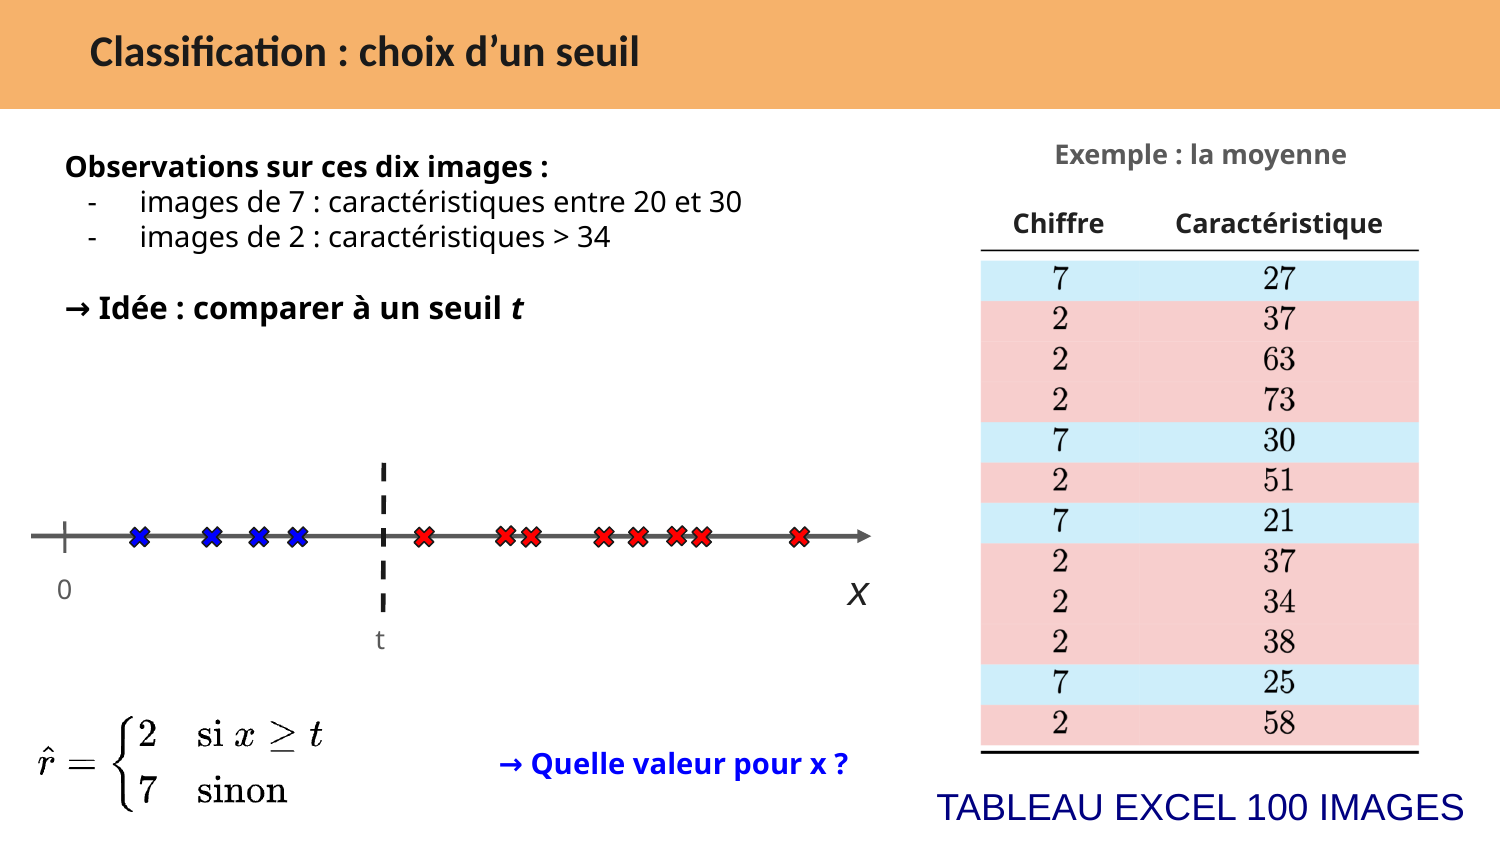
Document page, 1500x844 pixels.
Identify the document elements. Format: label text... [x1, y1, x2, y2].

picture [37, 716, 323, 812]
text_box Classification : choix d’un seuil [0, 0, 1500, 109]
picture [974, 243, 1427, 759]
text_box [521, 527, 542, 548]
text_box [691, 527, 712, 548]
text_box → Quelle valeur pour x ? [483, 730, 870, 796]
text_box [666, 526, 687, 547]
text_box [287, 527, 308, 548]
text_box Chiffre [981, 191, 1135, 255]
text_box [129, 527, 150, 548]
text_box [201, 527, 222, 548]
text_box [495, 526, 516, 547]
text_box [593, 527, 614, 548]
text_box 0 [41, 557, 88, 621]
text_box TABLEAU EXCEL 100 IMAGES [912, 767, 1490, 843]
text_box Observations sur ces dix images : images de 7 : caractéristiques entre 20 et 30 images de 2 : caractéristiques > 34 → Idée : comparer à un seuil t [49, 133, 936, 341]
text_box [789, 527, 810, 548]
text_box Exemple : la moyenne [1011, 122, 1390, 186]
text_box t [360, 607, 407, 670]
text_box [628, 527, 649, 548]
text_box [414, 527, 435, 548]
text_box x [820, 557, 897, 621]
text_box [248, 527, 269, 548]
text_box Caractéristique [1135, 191, 1423, 255]
